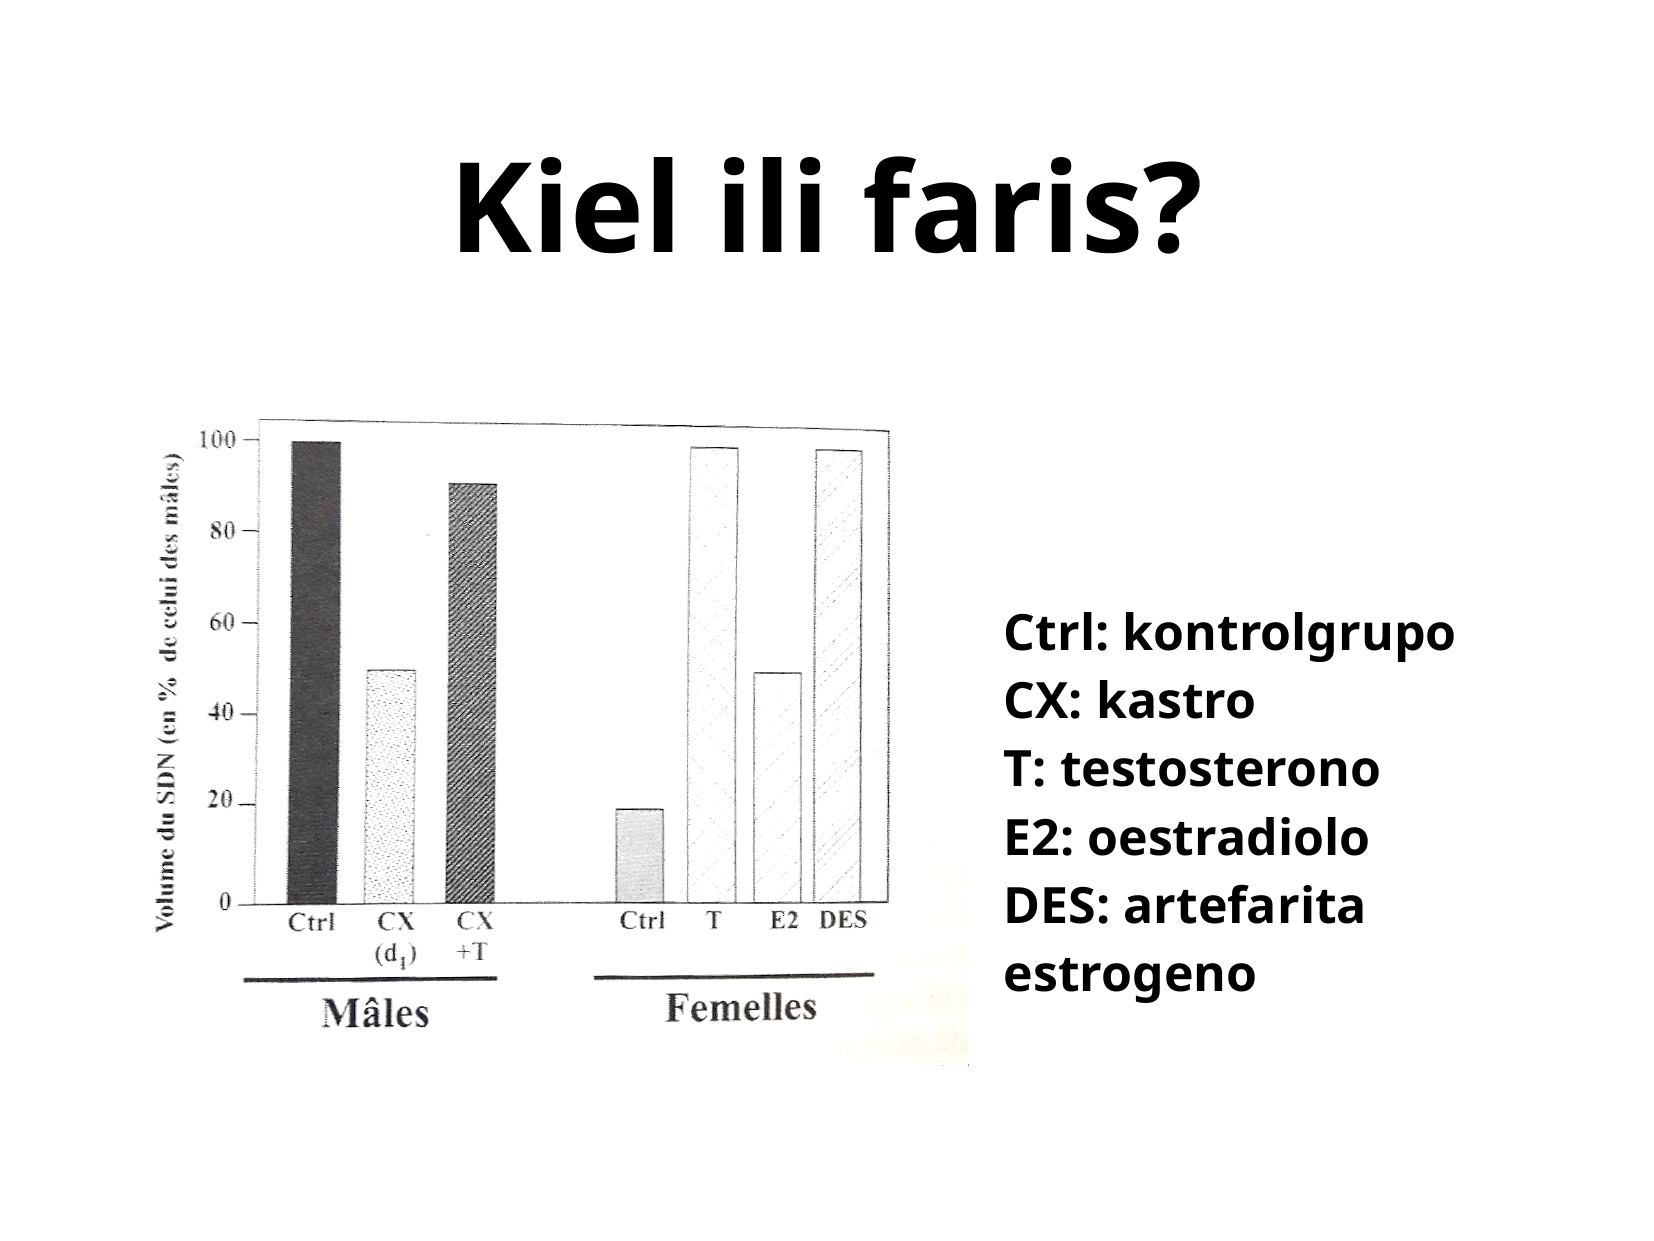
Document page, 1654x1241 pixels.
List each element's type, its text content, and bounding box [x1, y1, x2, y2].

subtitle Ctrl: kontrolgrupo CX: kastro T: testosterono E2: oestradiolo DES: artefarita estrogeno [1003, 655, 1619, 1016]
title Kiel ili faris? [82, 53, 1571, 355]
picture [63, 330, 969, 1066]
